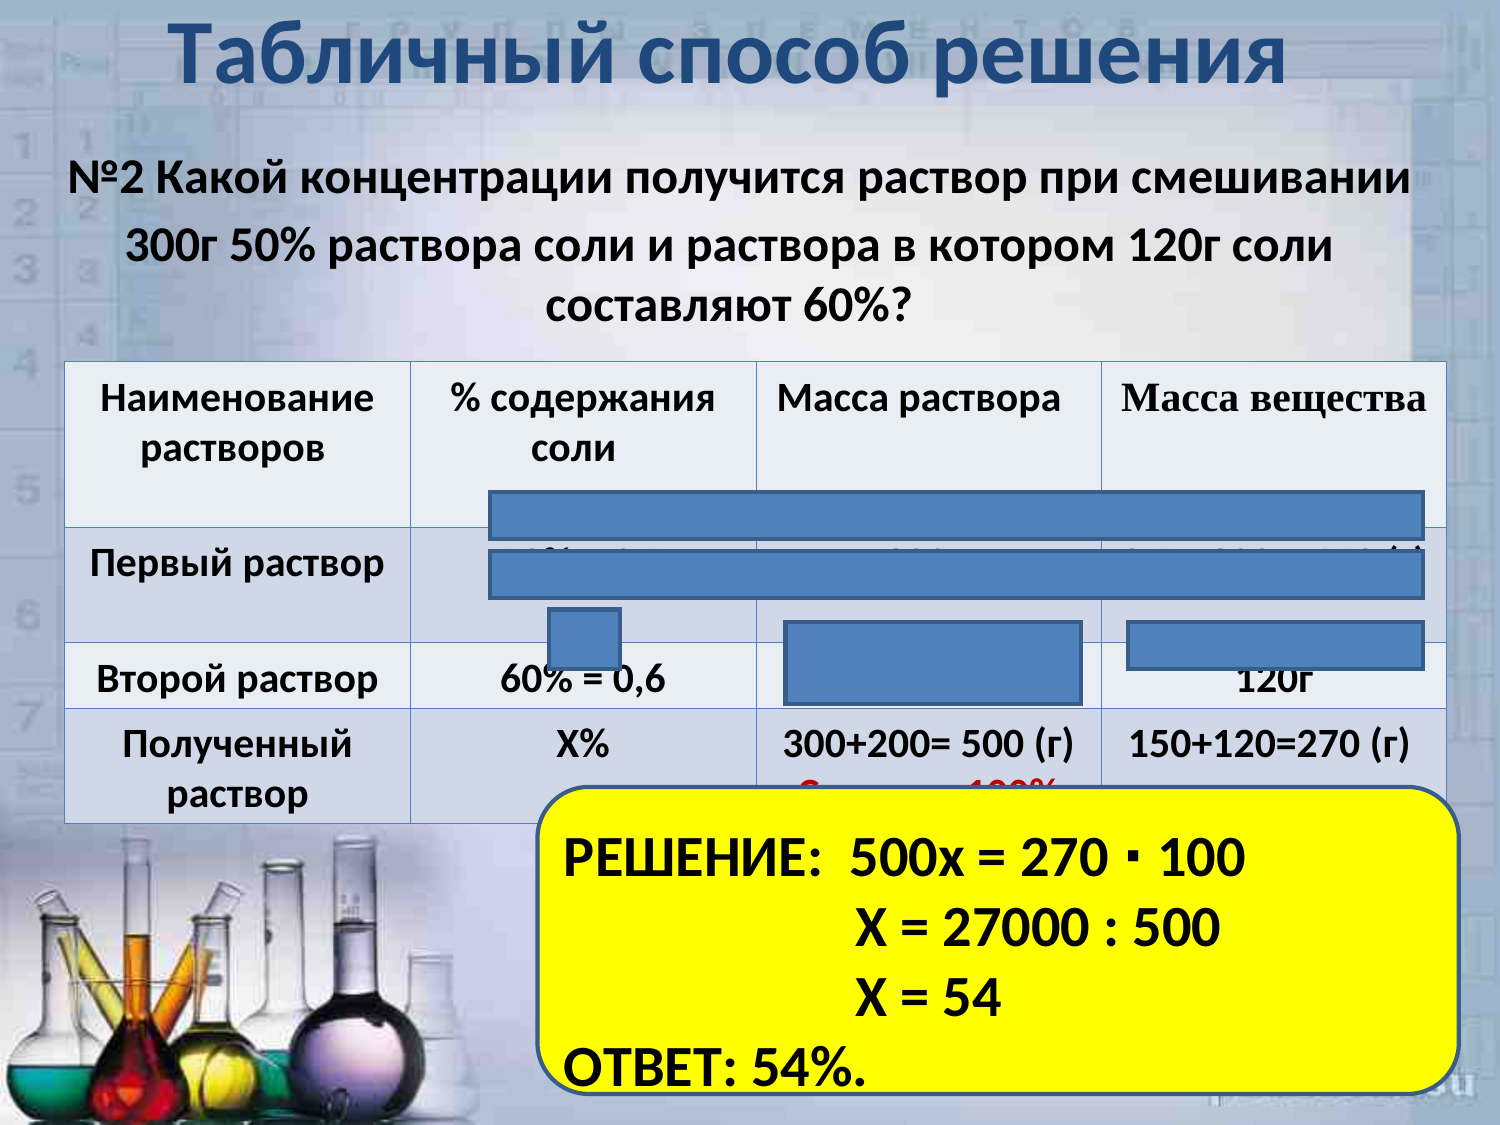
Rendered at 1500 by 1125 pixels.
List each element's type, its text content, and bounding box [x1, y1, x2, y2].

table_header % содержания соли [411, 362, 756, 527]
picture [1184, 233, 1195, 256]
table_cell Первый раствор [65, 528, 410, 642]
picture [181, 233, 192, 256]
table_cell 50% = 0,5 [411, 528, 756, 642]
picture [0, 0, 1500, 1125]
table_cell 300 г [757, 539, 1101, 550]
text_box [490, 491, 1424, 539]
text_box [537, 786, 1459, 1086]
table_cell Второй раствор [65, 643, 410, 708]
table_cell Х% [411, 709, 756, 823]
table_cell Полученный раствор [65, 709, 410, 823]
picture [156, 233, 167, 256]
table_header Масса вещества [1102, 362, 1446, 527]
text_box [490, 550, 1424, 598]
table_cell 120г [1283, 669, 1292, 688]
text_box [549, 609, 621, 669]
table_header Масса раствора [757, 362, 1101, 491]
table_cell 0,5 ∙ 300 = 150 (г) [1102, 528, 1446, 642]
table_cell 300+200= 500 (г) Составит 100% [757, 709, 1101, 786]
picture [261, 233, 272, 256]
table_cell 60% = 0,6 [411, 643, 756, 708]
table_header Наименование растворов [65, 362, 410, 527]
table_cell 300 г [757, 598, 1101, 642]
table_cell 150+120=270 (г) [1102, 709, 1446, 803]
text_box [1127, 621, 1424, 669]
text_box РЕШЕНИЕ: 500х = 270 ∙ 100 Х = 27000 : 500 Х = 54 ОТВЕТ: 54%. [549, 810, 1436, 1106]
title Табличный способ решения №2 Какой концентрации получится раствор при смешивании 300г 50% раствора соли и раствора в котором 120г соли составляют 60%? [0, 42, 1459, 231]
picture [285, 231, 291, 239]
table_cell 120:0,6=200 (г) [757, 643, 1101, 708]
text_box [785, 621, 1081, 705]
table_cell 120г [1102, 643, 1446, 708]
